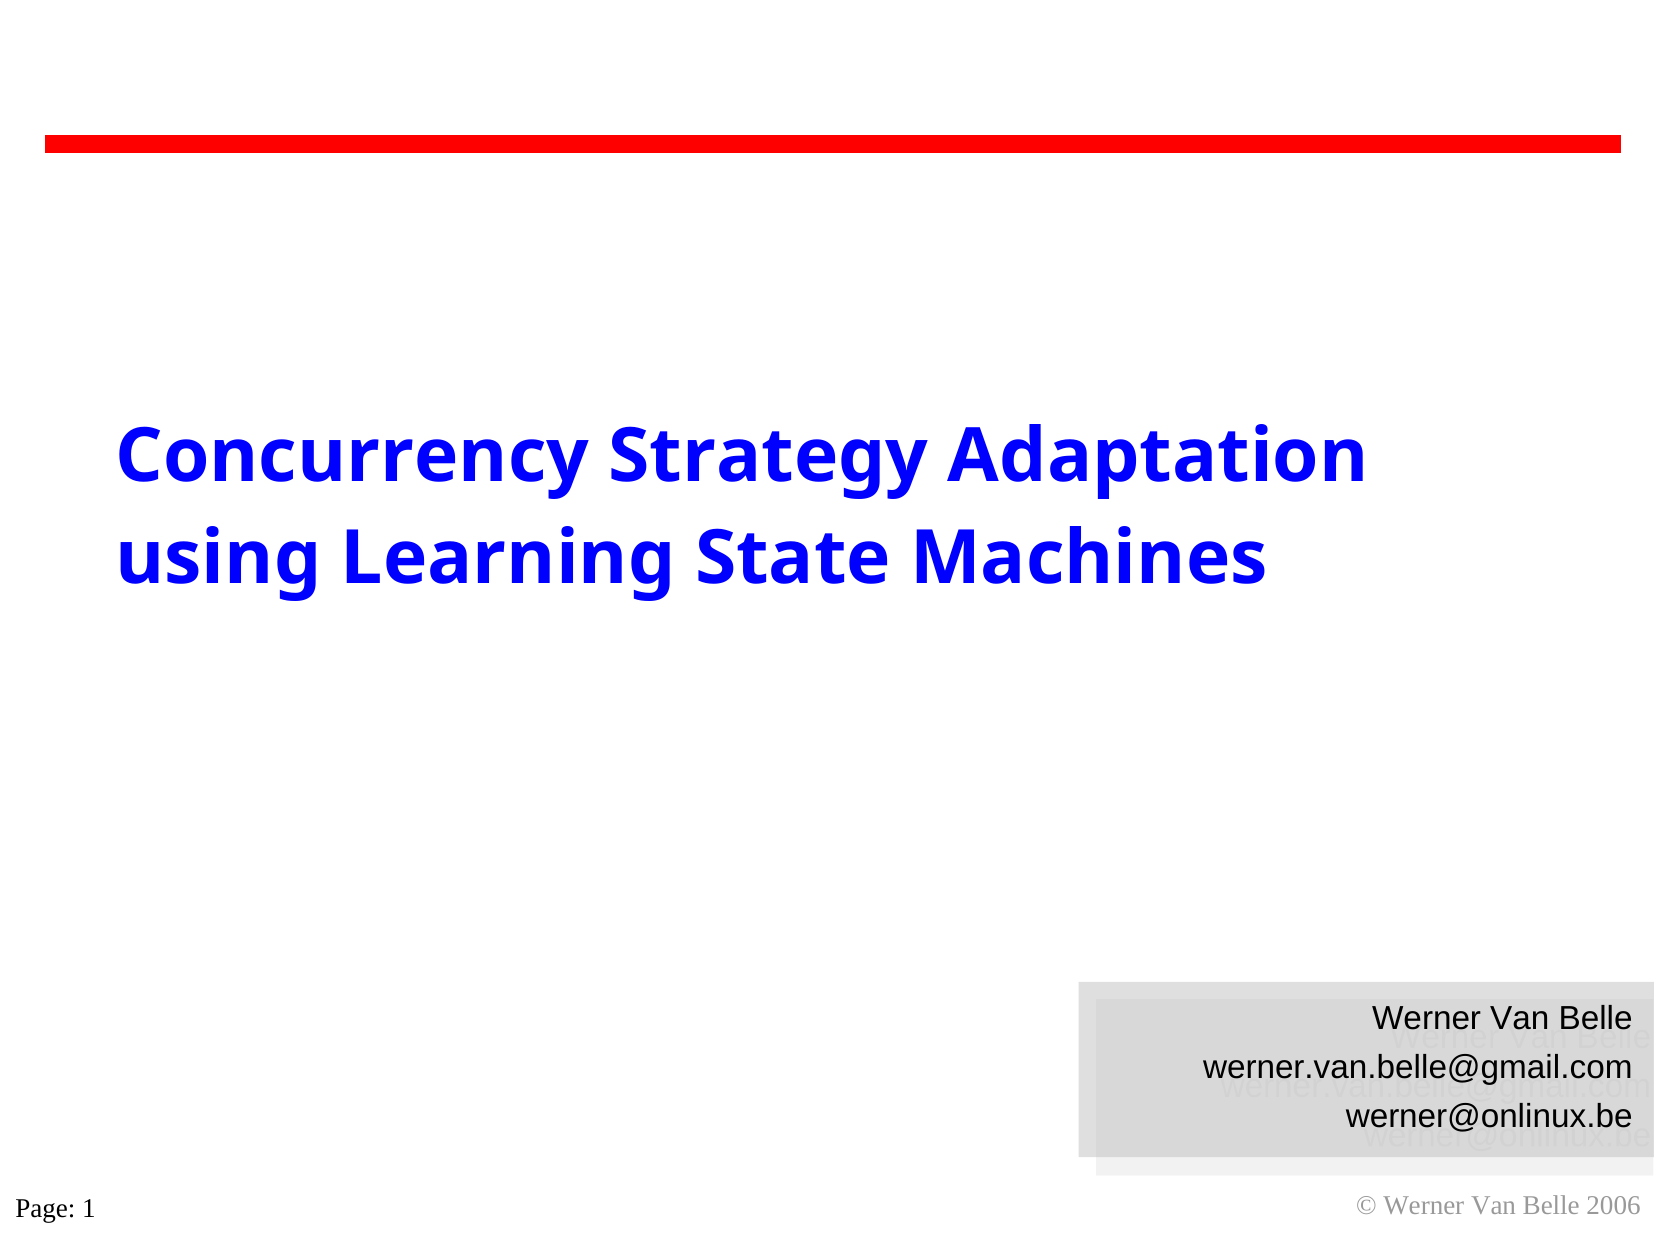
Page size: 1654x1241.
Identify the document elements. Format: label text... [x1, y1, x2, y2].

text_box Werner Van Belle werner.van.belle@gmail.com werner@onlinux.be [1078, 981, 1654, 1158]
title Concurrency Strategy Adaptation using Learning State Machines [115, 384, 1528, 622]
